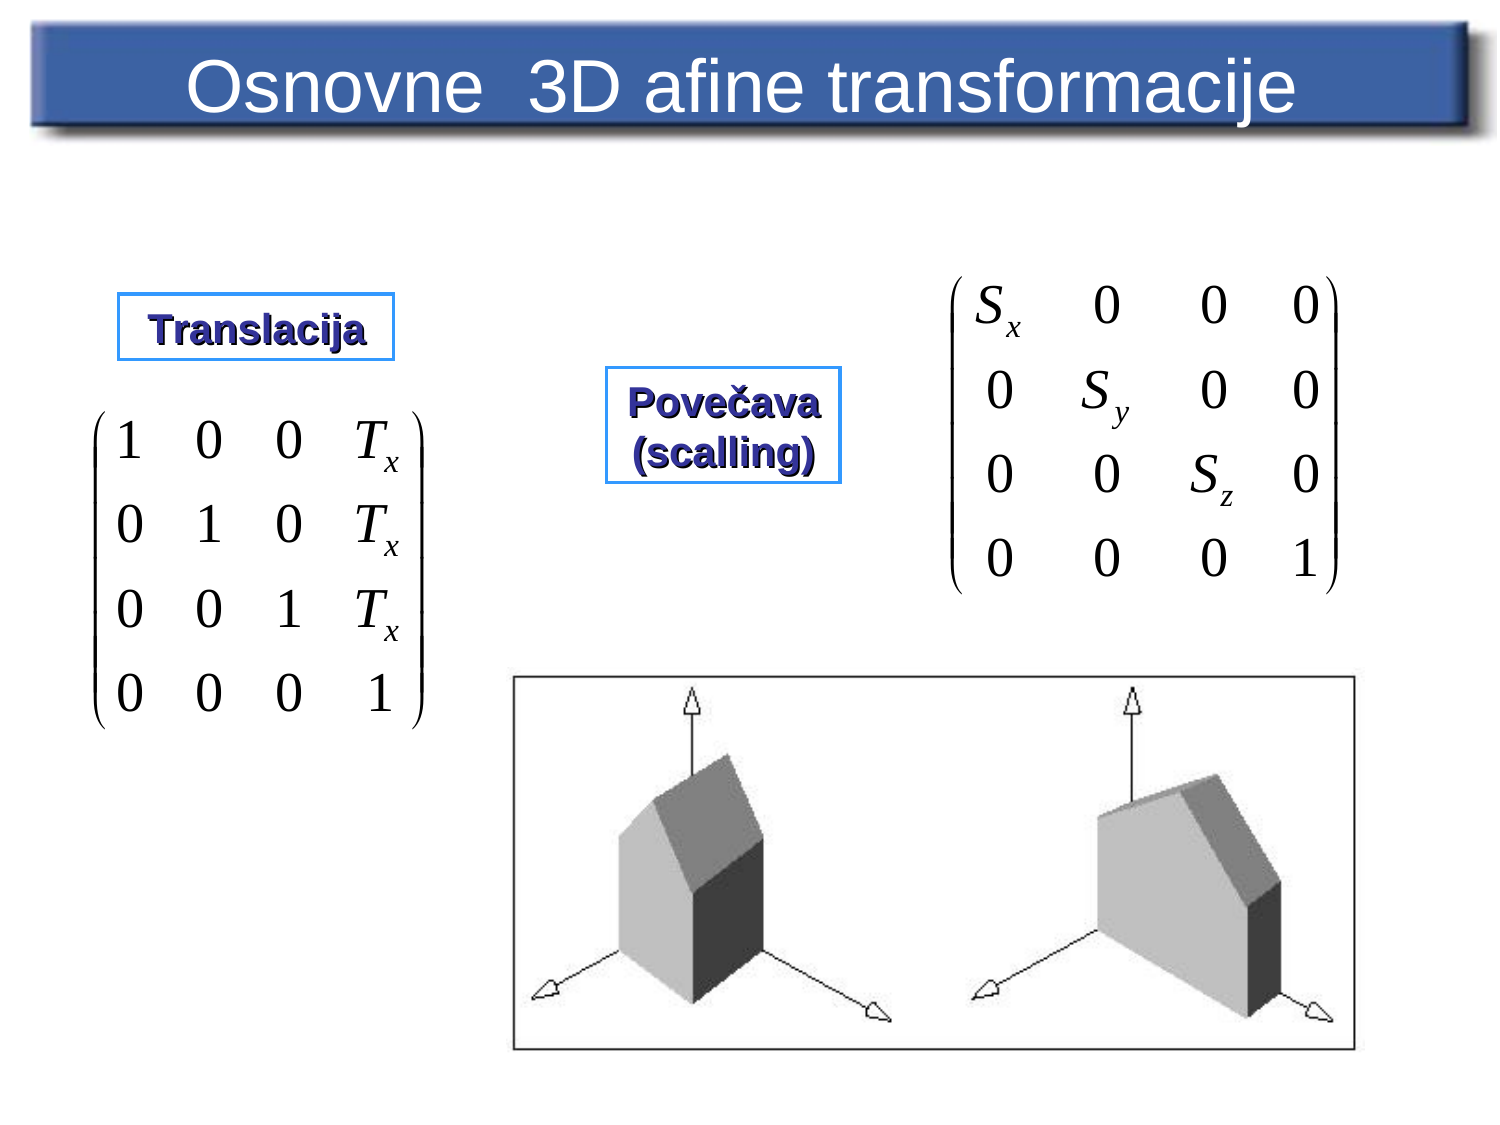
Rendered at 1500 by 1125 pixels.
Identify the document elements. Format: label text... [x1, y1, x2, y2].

picture [506, 667, 1365, 1058]
text_box Povečava (scalling) [606, 367, 841, 483]
picture [29, 18, 1497, 146]
chart [938, 266, 1357, 605]
text_box Osnovne 3D afine transformacije [71, 29, 1413, 136]
chart [81, 401, 439, 739]
text_box Translacija [118, 294, 394, 360]
